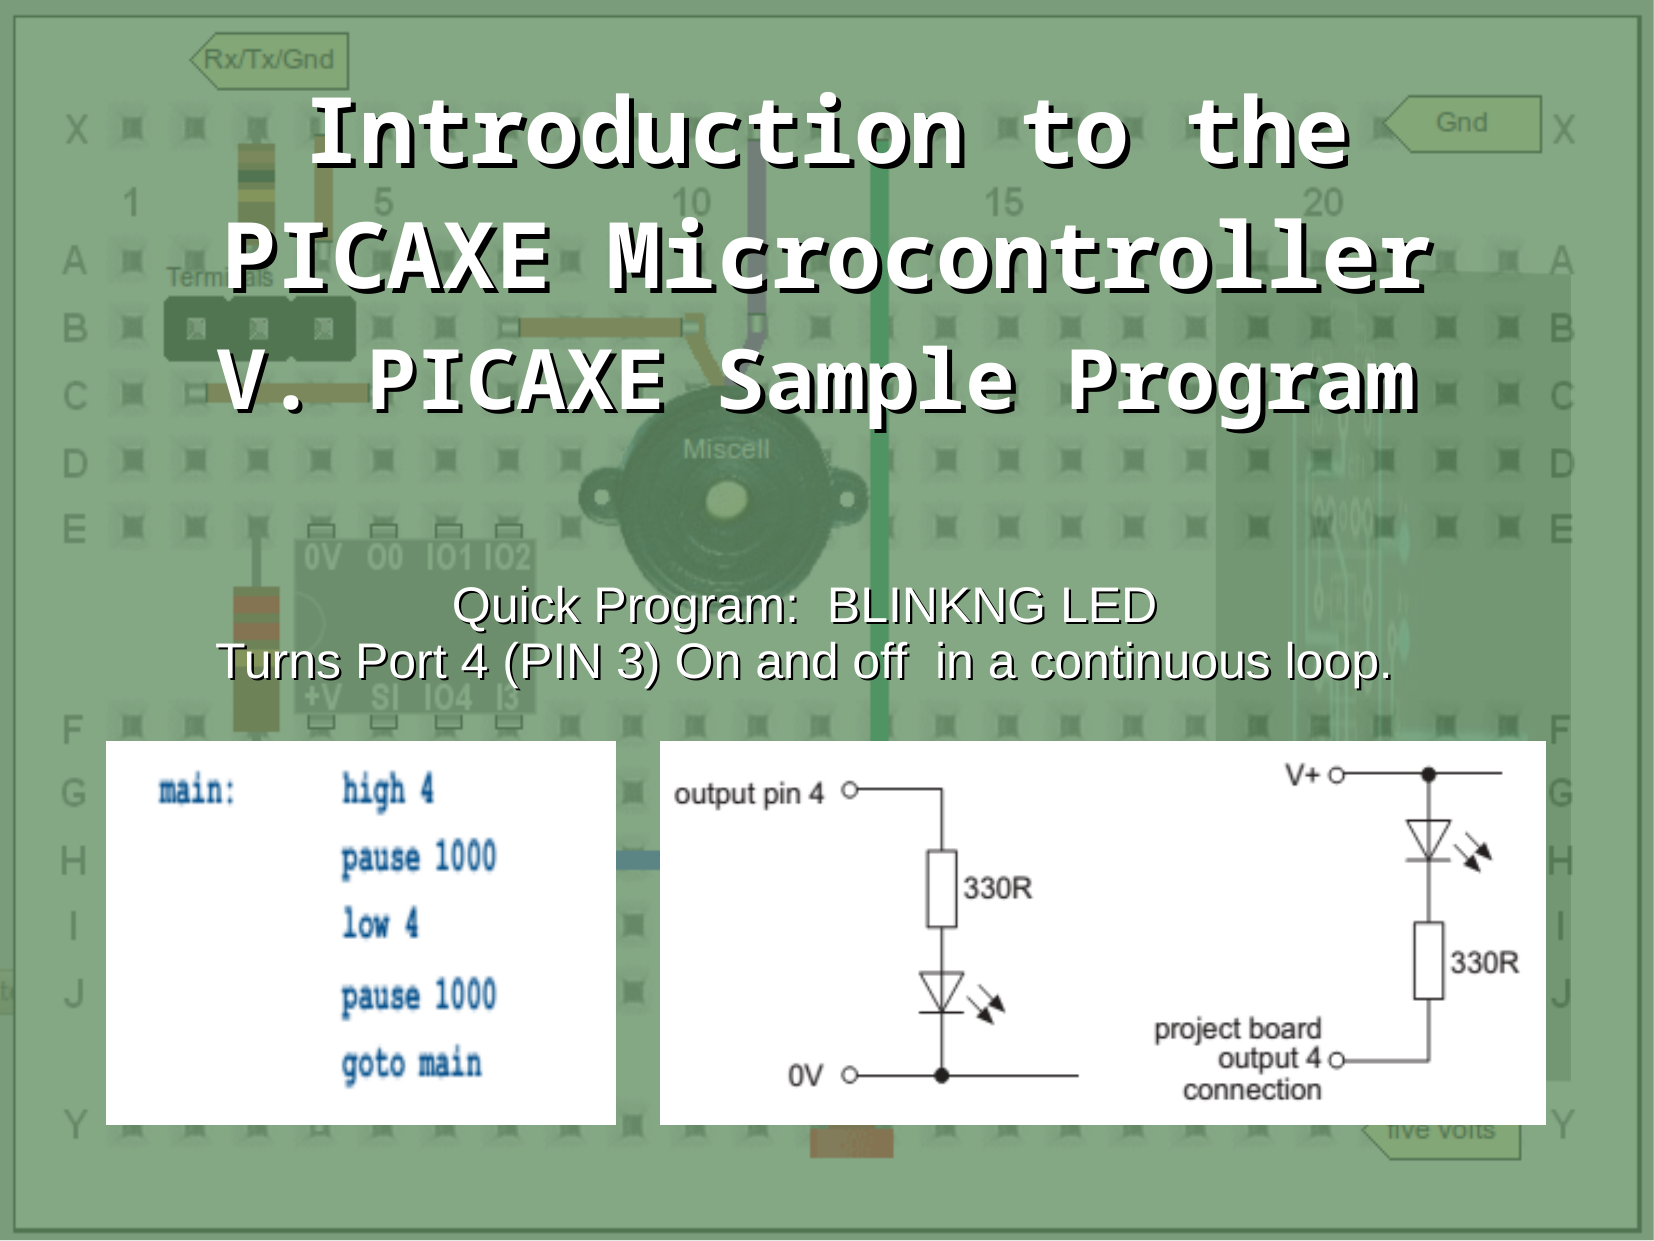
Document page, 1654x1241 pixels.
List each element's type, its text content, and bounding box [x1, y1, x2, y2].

title Introduction to the PICAXE Microcontroller [82, 75, 1571, 306]
subtitle V. PICAXE Sample Program [71, 355, 1561, 1204]
text_box Quick Program: BLINKNG LED Turns Port 4 (PIN 3) On and off in a continuous loop. [200, 570, 1409, 706]
picture [0, 0, 1654, 1241]
